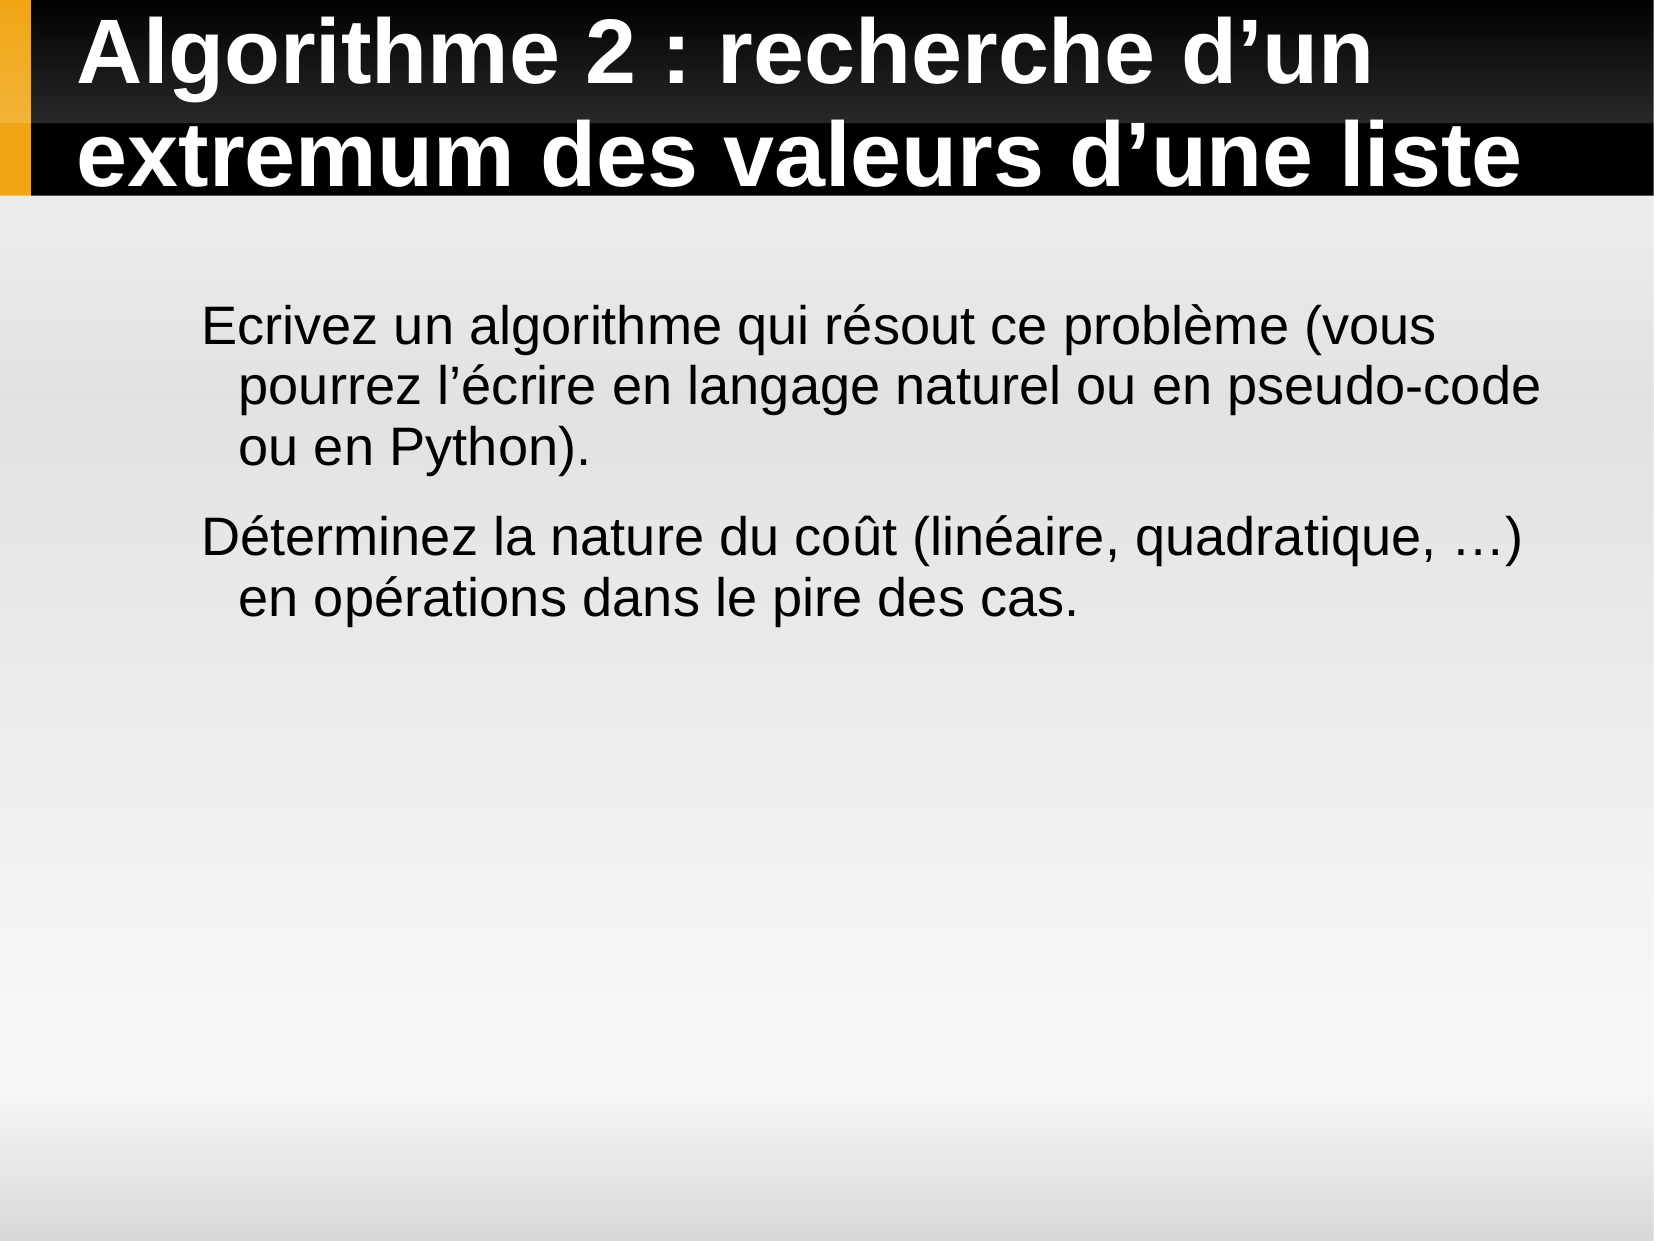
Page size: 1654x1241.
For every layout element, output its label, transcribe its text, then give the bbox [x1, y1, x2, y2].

picture [0, 0, 1654, 1241]
title Algorithme 2 : recherche d’un extremum des valeurs d’une liste [76, 0, 1565, 208]
list Ecrivez un algorithme qui résout ce problème (vous pourrez l’écrire en langage naturel ou en pseudo-code ou en Python). Déterminez la nature du coût (linéaire, quadratique, …) en opérations dans le pire des cas. [88, 295, 1577, 1039]
